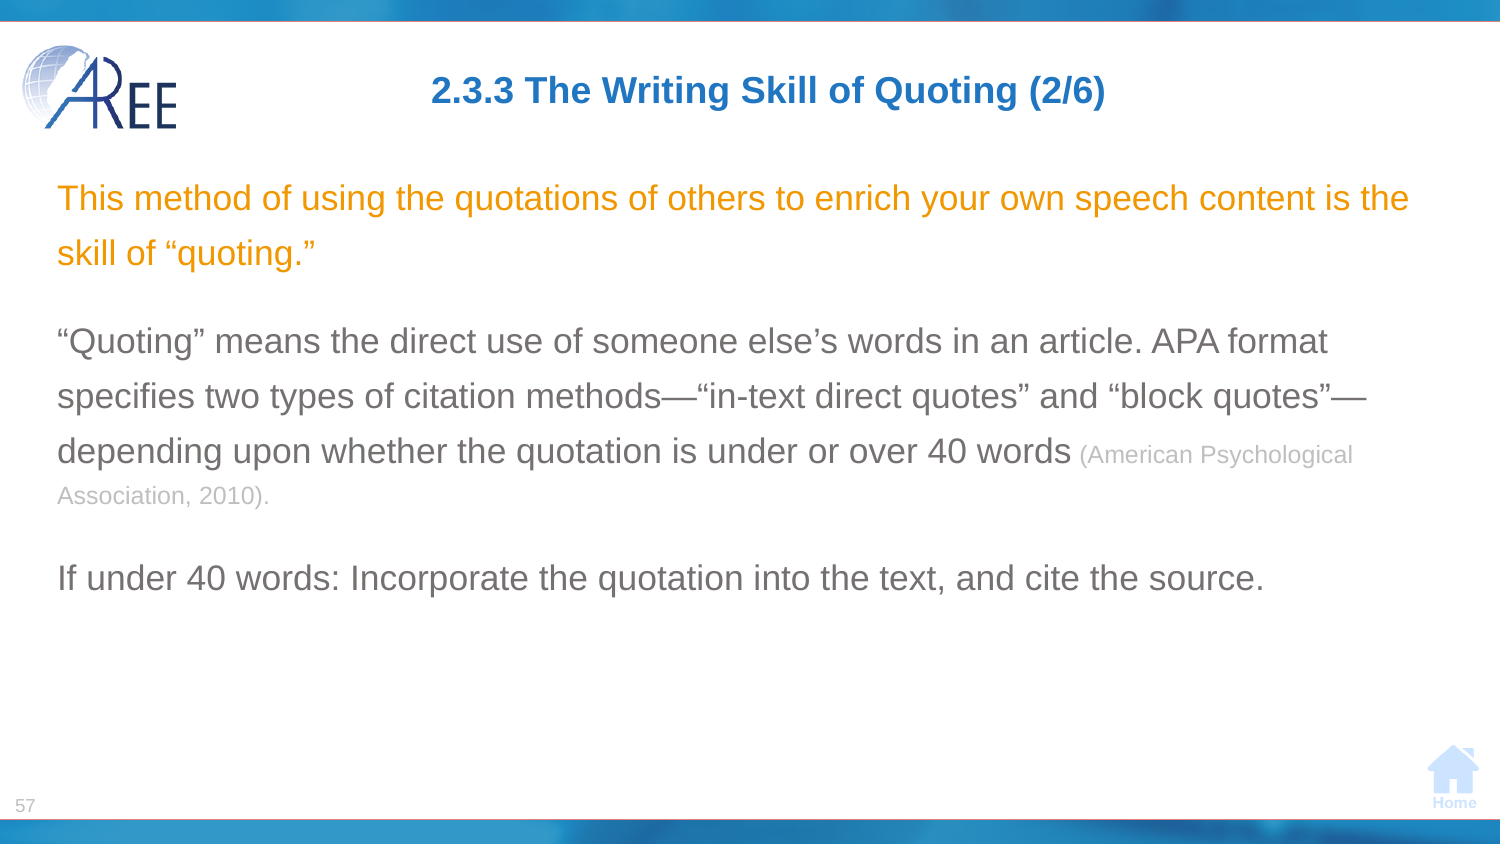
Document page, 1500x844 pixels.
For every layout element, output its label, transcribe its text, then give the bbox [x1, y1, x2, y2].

list This method of using the quotations of others to enrich your own speech content is the skill of “quoting.” “Quoting” means the direct use of someone else’s words in an article. APA format specifies two types of citation methods—“in-text direct quotes” and “block quotes”—depending upon whether the quotation is under or over 40 words (American Psychological Association, 2010). If under 40 words: Incorporate the quotation into the text, and cite the source. [42, 154, 1465, 783]
text_box 57 [0, 782, 338, 827]
title 2.3.3 The Writing Skill of Quoting (2/6) [415, 63, 1466, 155]
